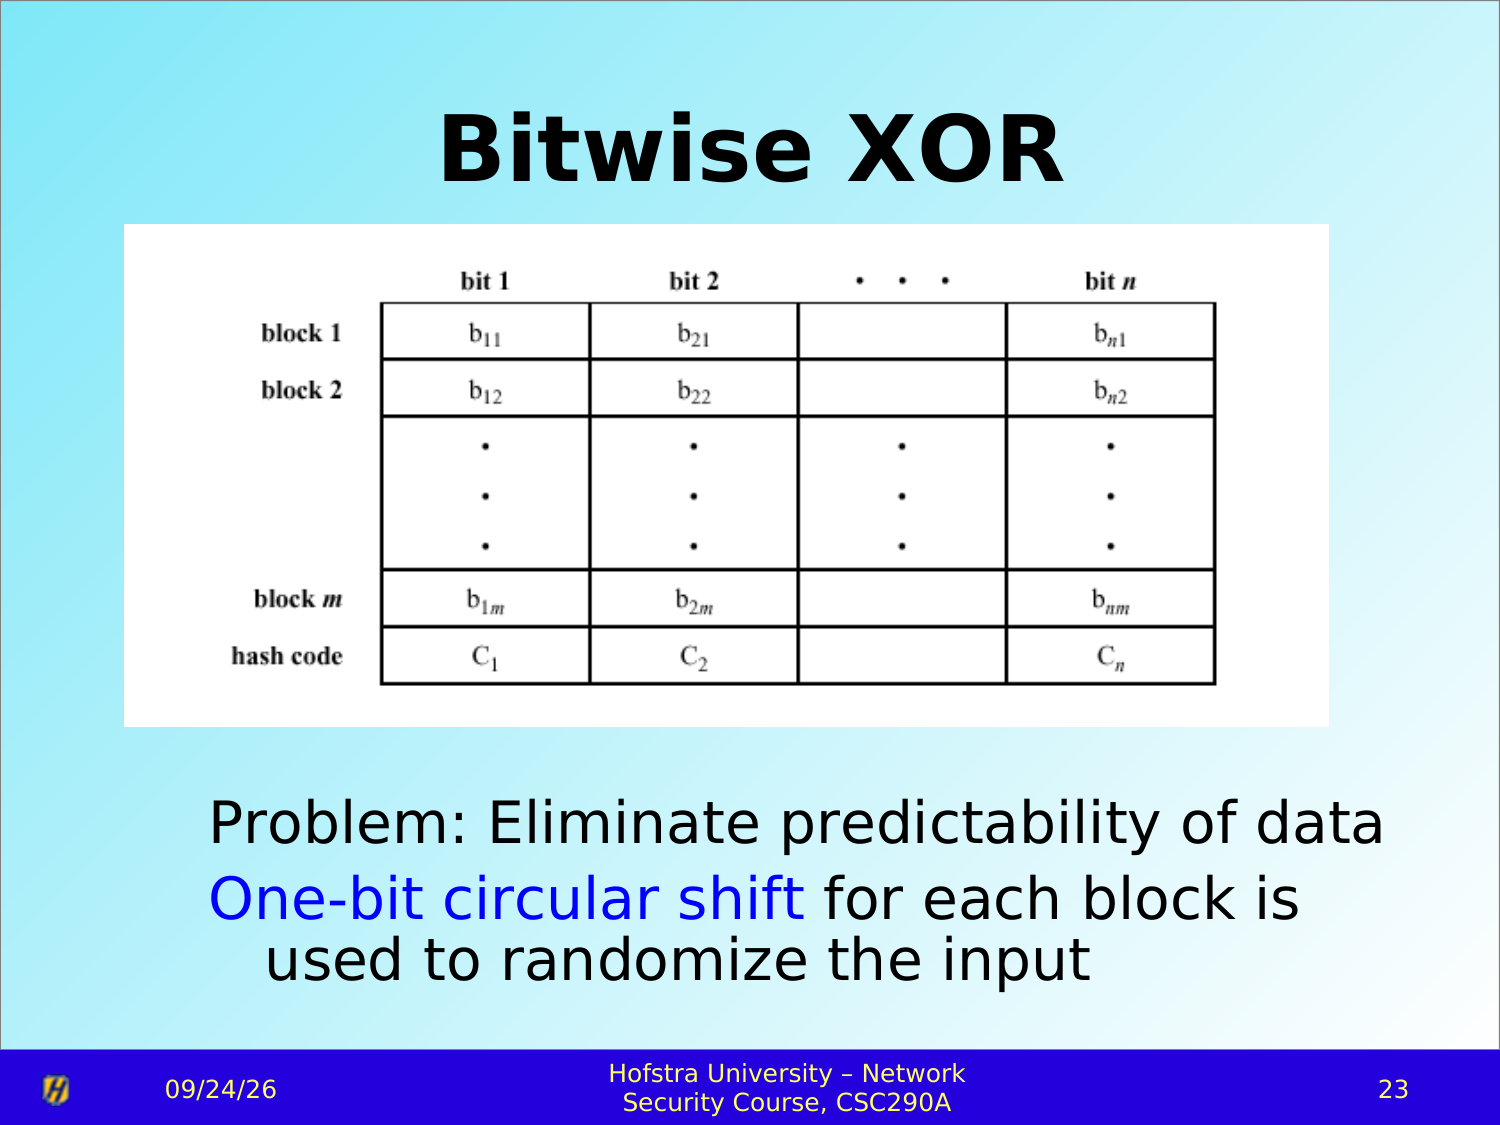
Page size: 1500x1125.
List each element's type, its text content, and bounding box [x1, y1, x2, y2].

title Bitwise XOR [112, 85, 1391, 212]
picture [37, 1072, 76, 1110]
list Problem: Eliminate predictability of data One-bit circular shift for each block is used to randomize the input [193, 787, 1469, 1008]
picture [124, 224, 1329, 727]
